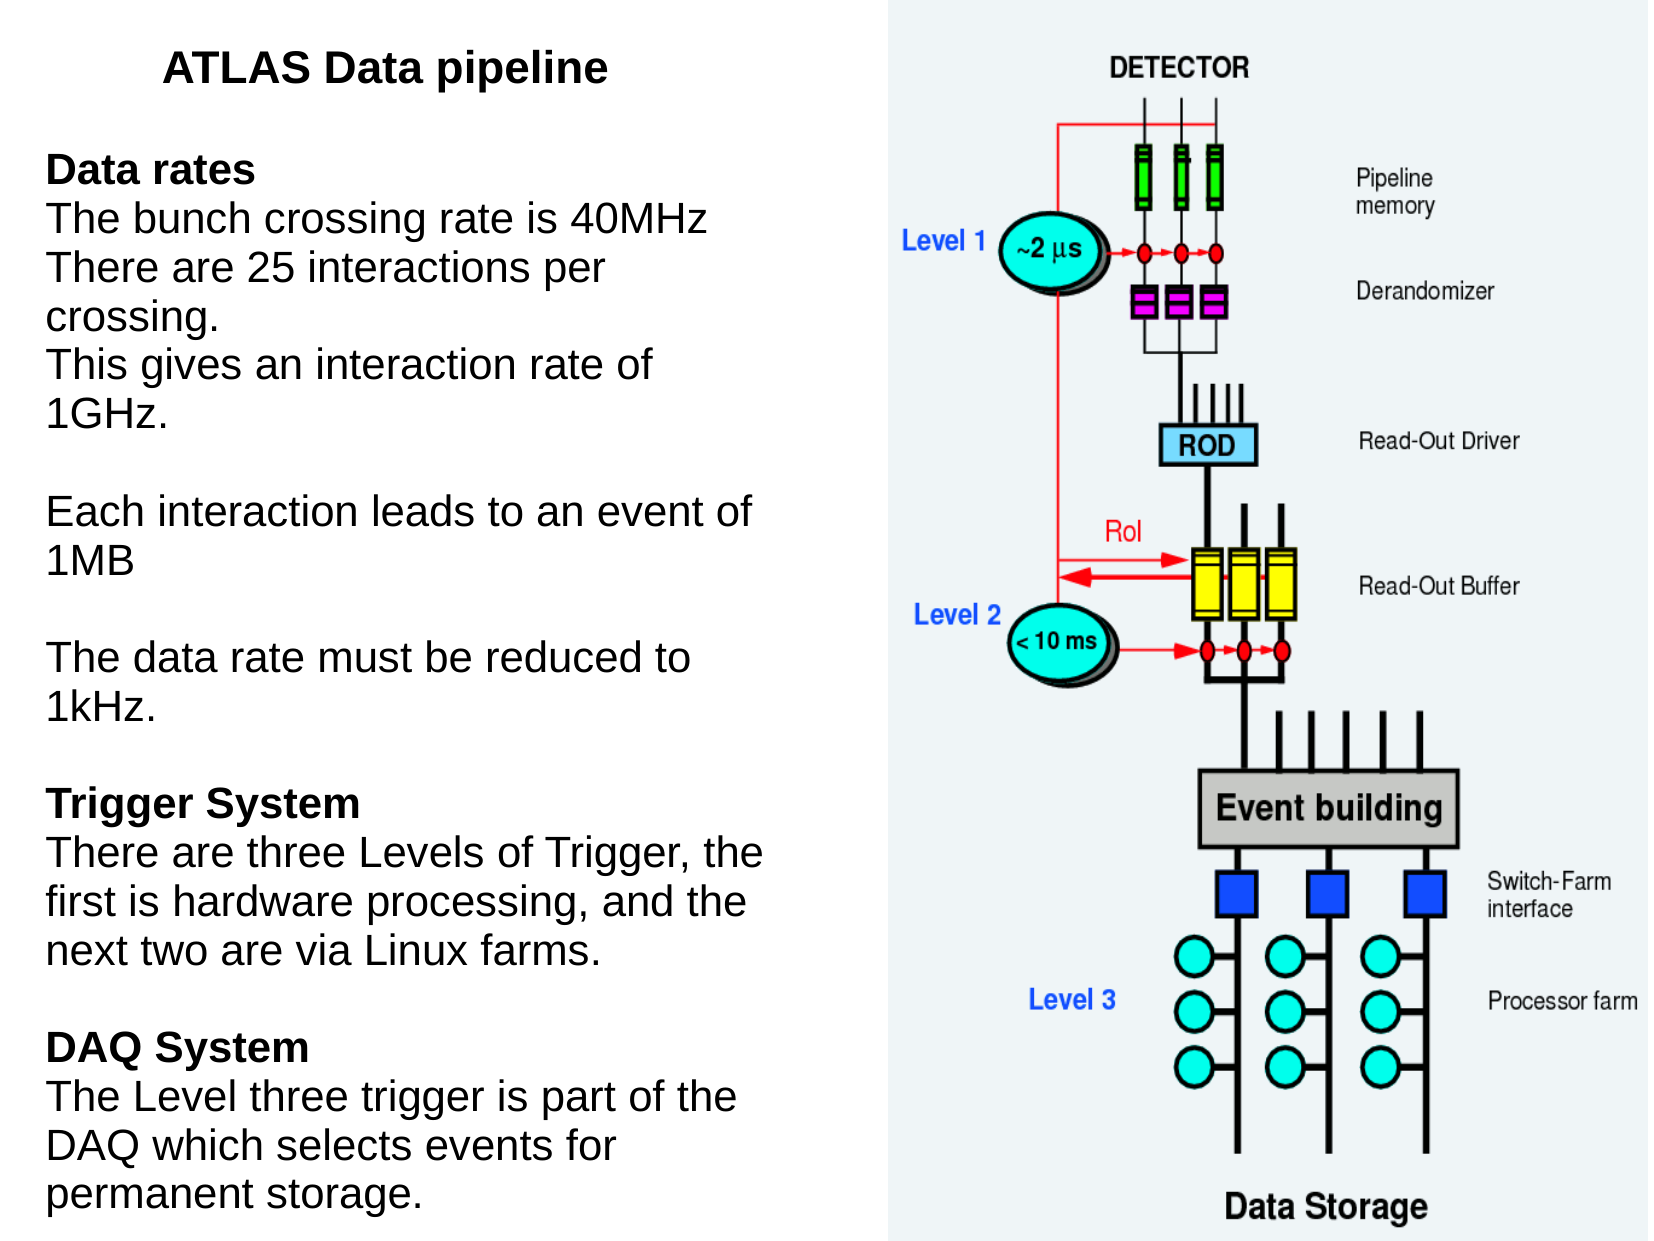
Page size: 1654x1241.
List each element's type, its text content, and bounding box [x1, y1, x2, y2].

text_box Data rates The bunch crossing rate is 40MHz There are 25 interactions per crossing. This gives an interaction rate of 1GHz. Each interaction leads to an event of 1MB The data rate must be reduced to 1kHz. Trigger System There are three Levels of Trigger, the first is hardware processing, and the next two are via Linux farms. DAQ System The Level three trigger is part of the DAQ which selects events for permanent storage. [30, 137, 797, 1227]
text_box ATLAS Data pipeline [147, 34, 642, 113]
picture [888, 0, 1648, 1241]
